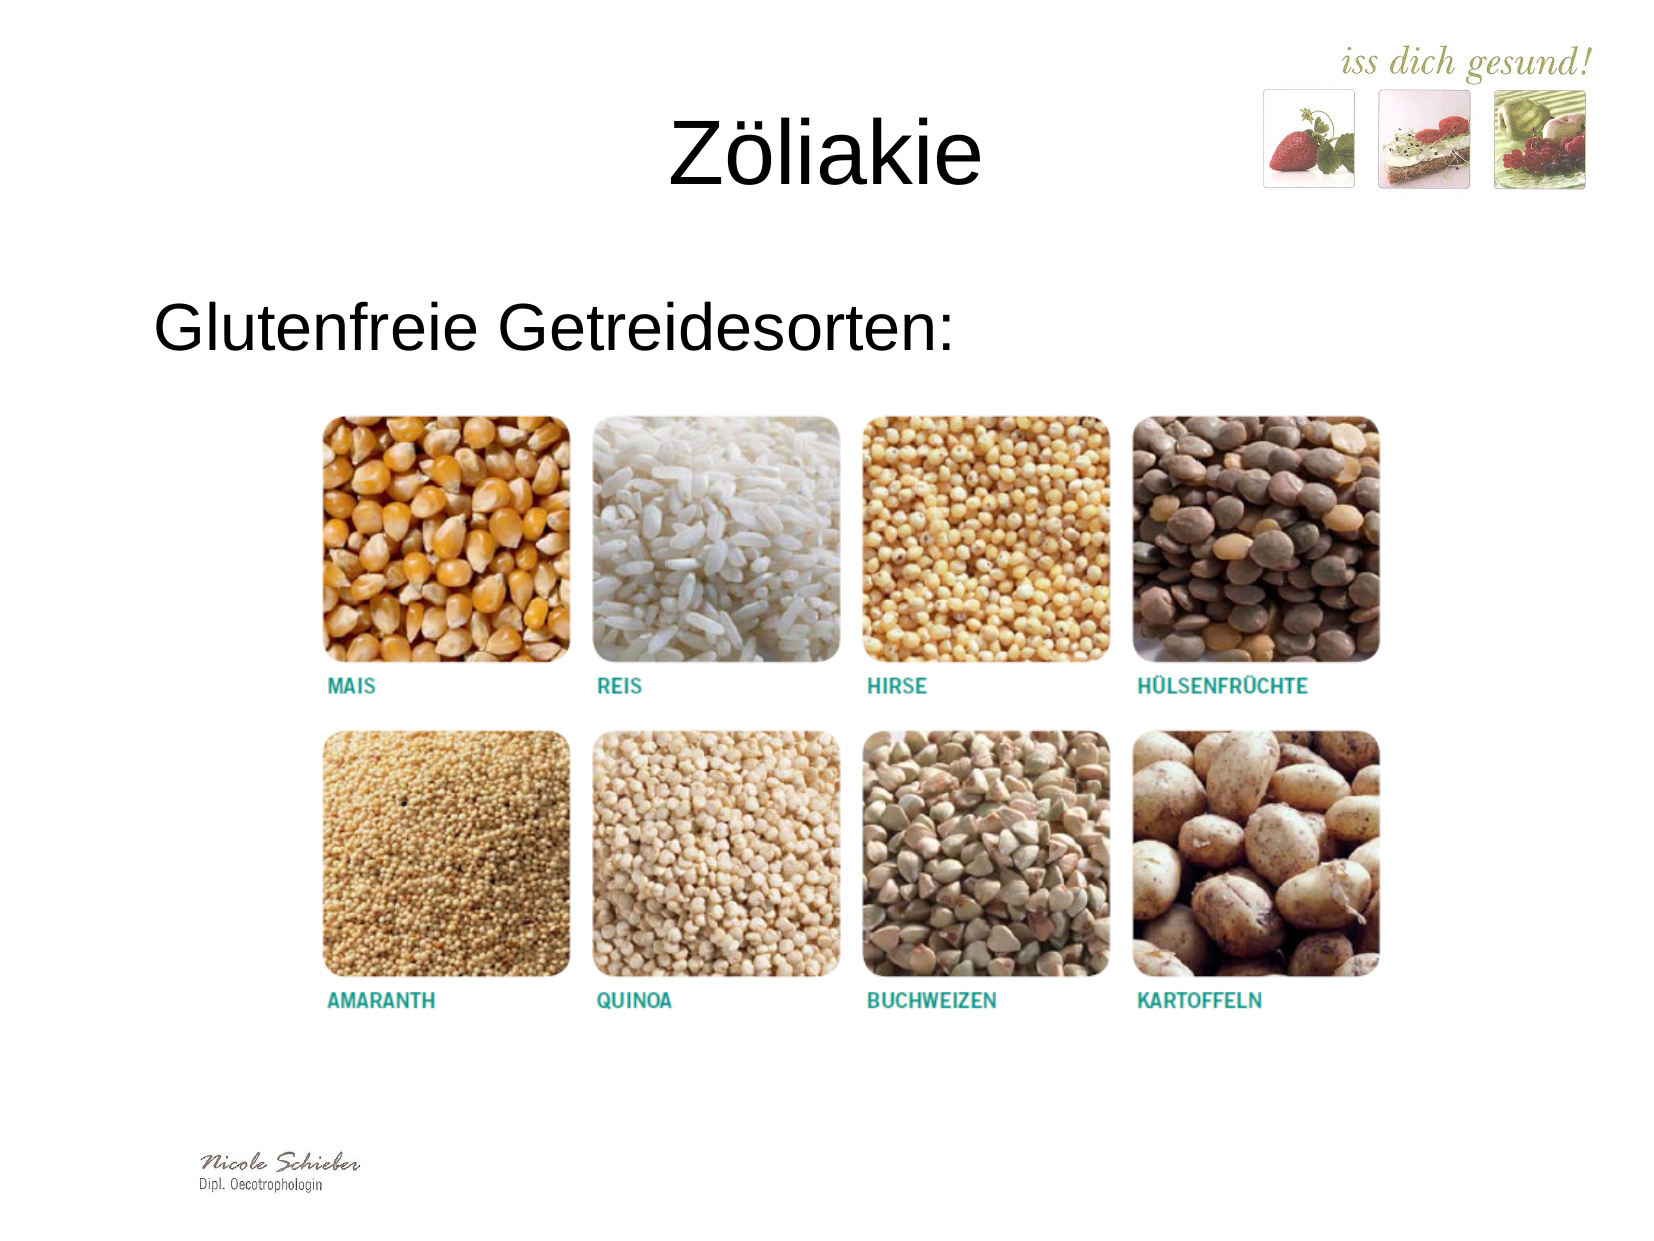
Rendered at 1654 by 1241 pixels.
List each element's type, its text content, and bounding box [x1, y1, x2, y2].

picture [307, 401, 1405, 1040]
picture [188, 1149, 367, 1205]
list Glutenfreie Getreidesorten: [82, 290, 1571, 1109]
picture [1251, 29, 1607, 198]
title Zöliakie [82, 49, 1571, 257]
